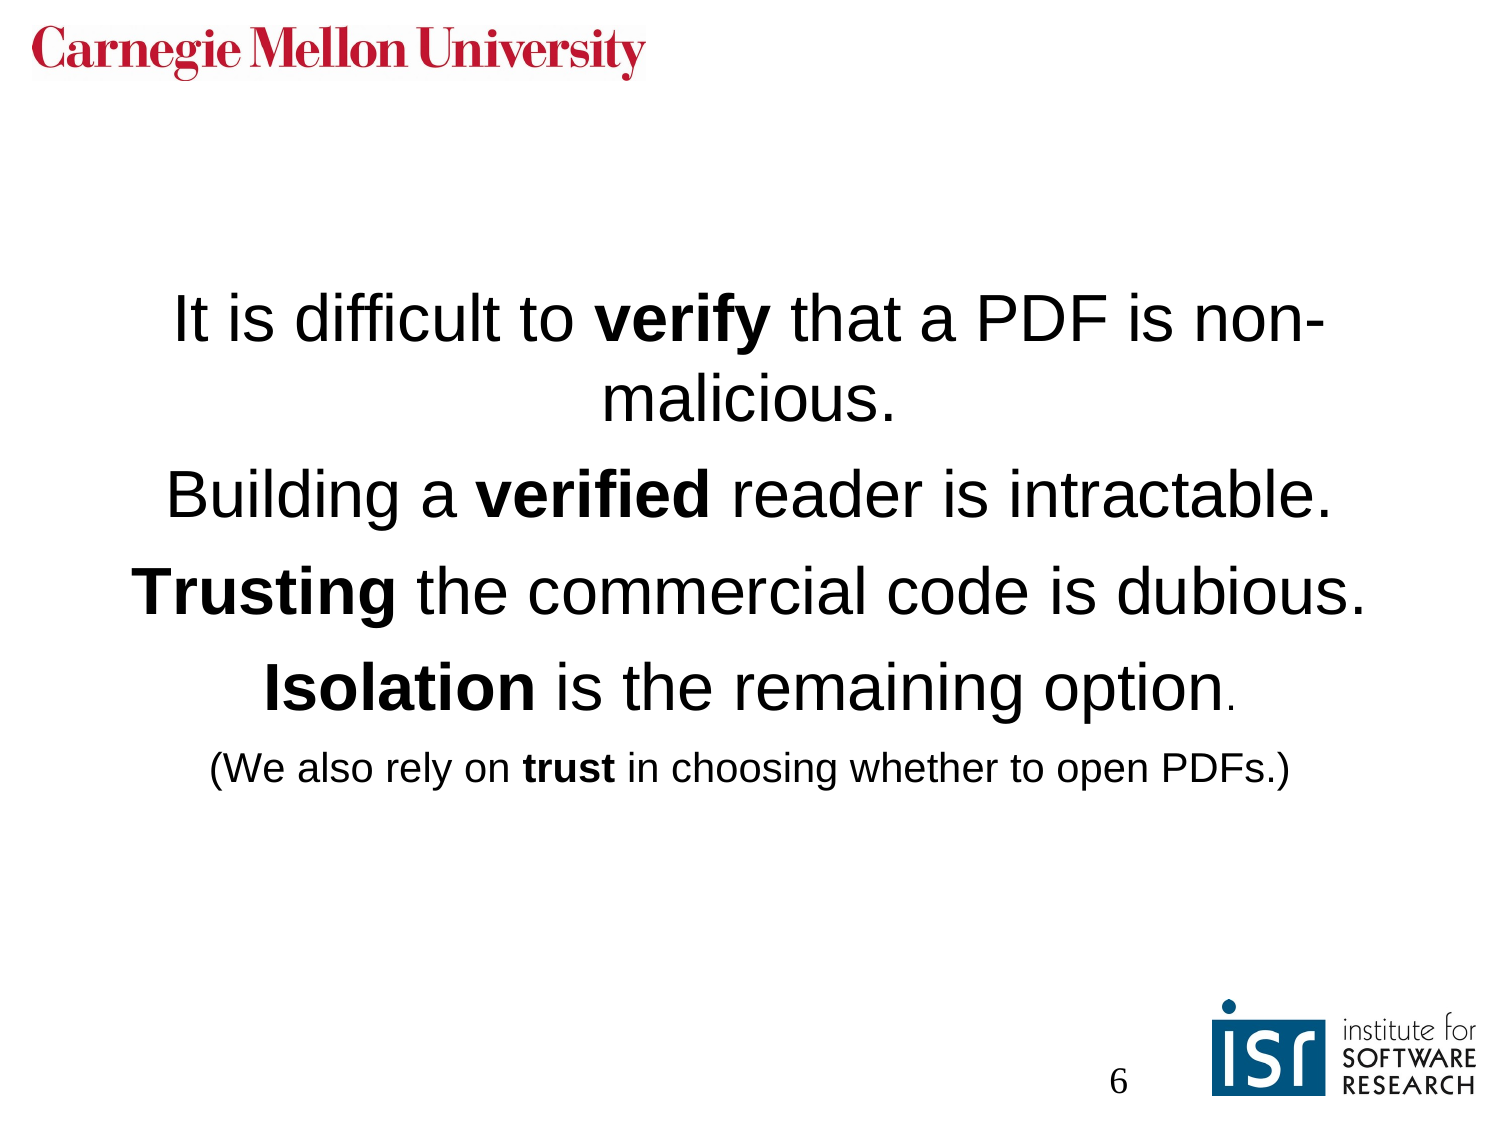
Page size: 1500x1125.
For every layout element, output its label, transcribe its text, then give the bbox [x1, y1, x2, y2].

picture [1294, 1031, 1315, 1086]
picture [1212, 999, 1476, 1096]
picture [1247, 1030, 1282, 1088]
picture [1223, 1031, 1233, 1085]
subtitle It is difficult to verify that a PDF is non-malicious. Building a verified reader is intractable. Trusting the commercial code is dubious. Isolation is the remaining option. (We also rely on trust in choosing whether to open PDFs.) [112, 81, 1388, 984]
picture [32, 25, 646, 81]
